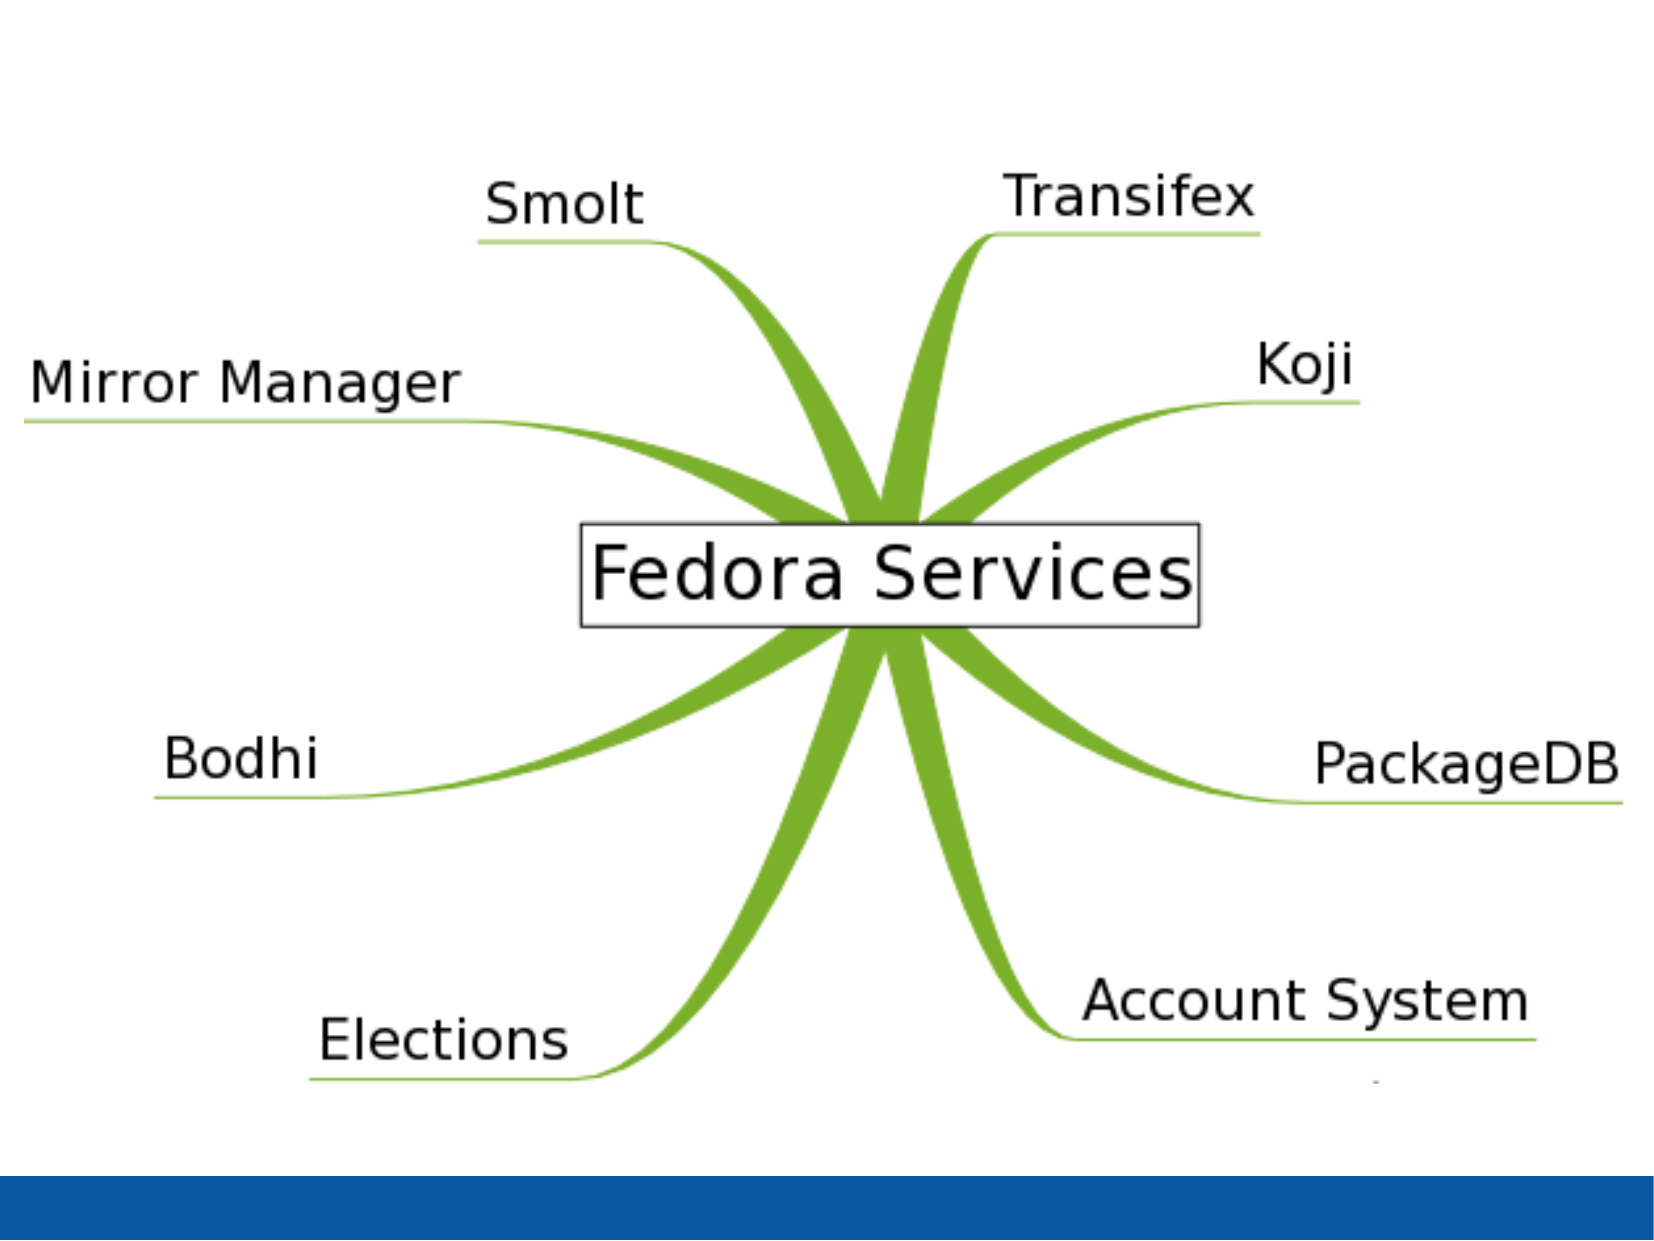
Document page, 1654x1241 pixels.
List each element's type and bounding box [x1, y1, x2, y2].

picture [0, 1176, 1654, 1240]
picture [24, 156, 1629, 1084]
